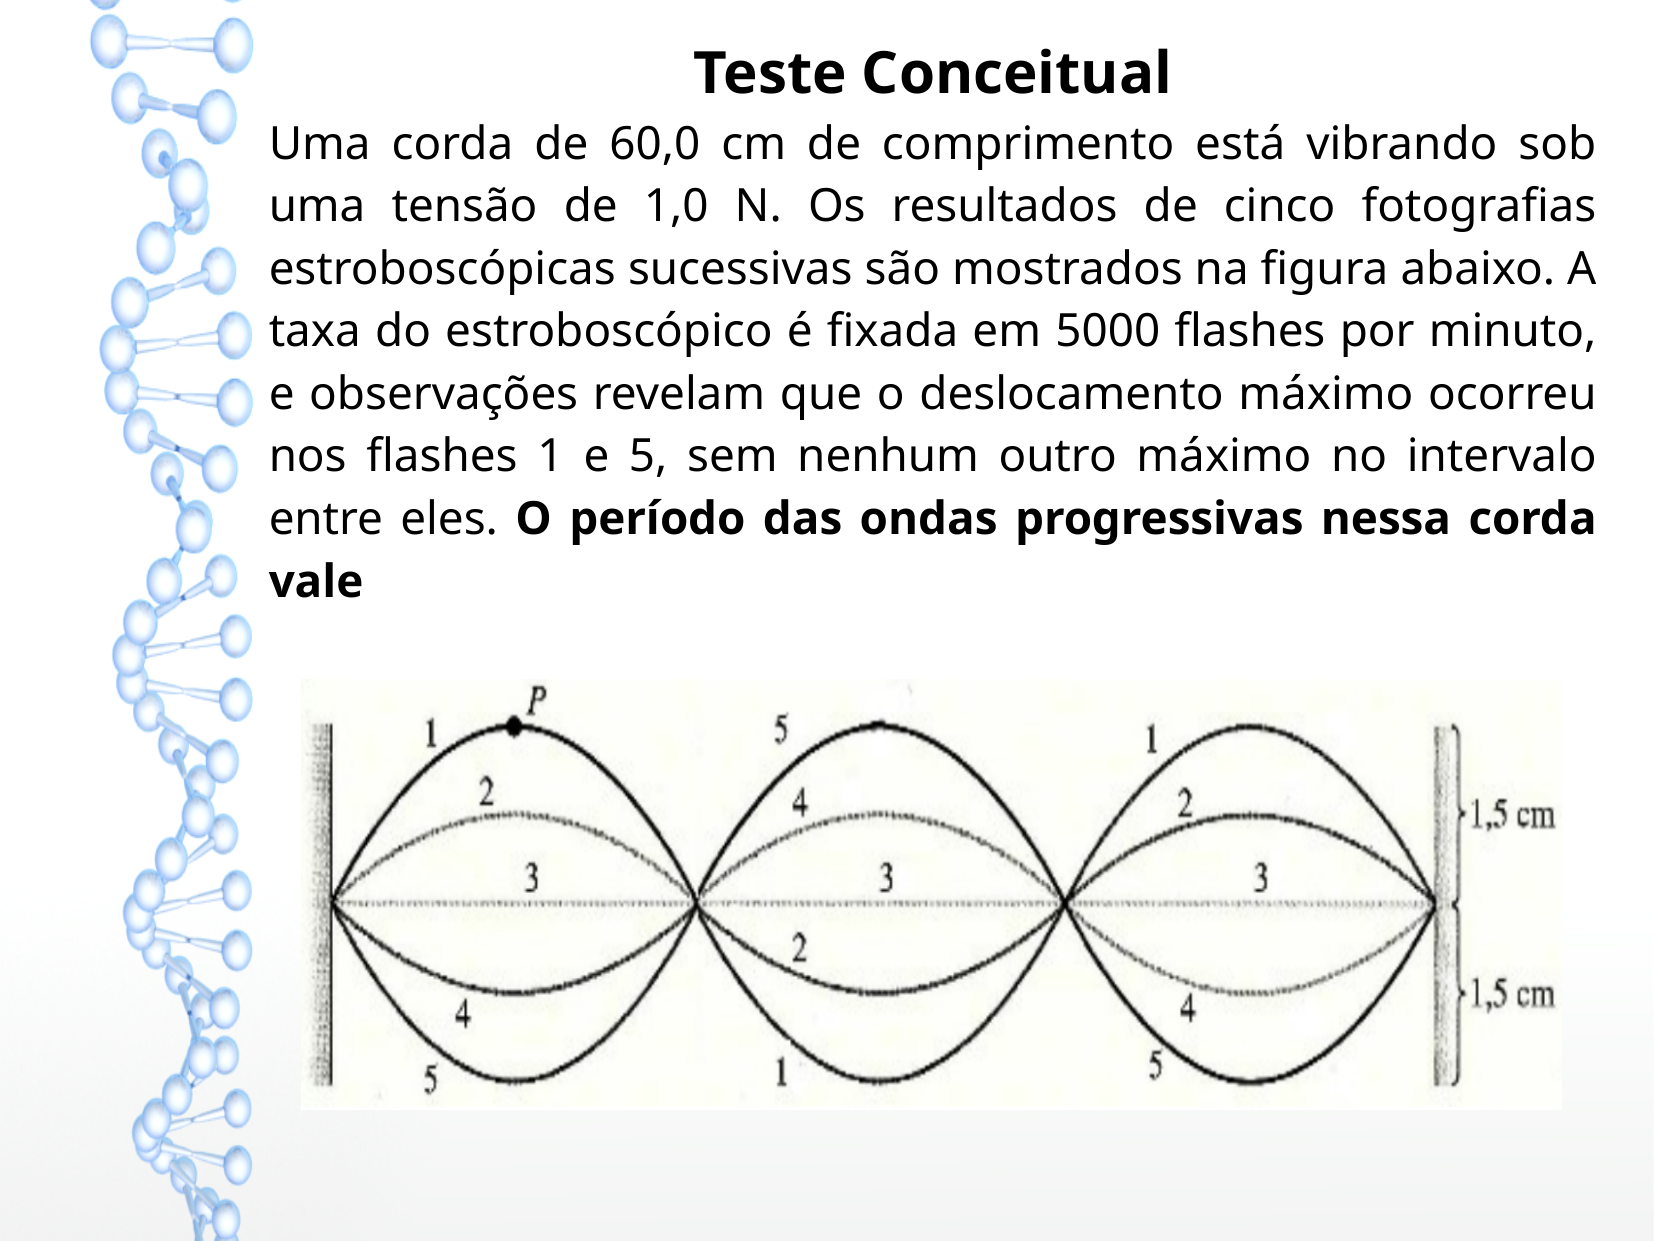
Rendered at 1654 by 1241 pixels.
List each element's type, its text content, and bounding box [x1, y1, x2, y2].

picture [0, 0, 1654, 1241]
text_box Teste Conceitual Uma corda de 60,0 cm de comprimento está vibrando sob uma tensão de 1,0 N. Os resultados de cinco fotografias estroboscópicas sucessivas são mostrados na figura abaixo. A taxa do estroboscópico é fixada em 5000 flashes por minuto, e observações revelam que o deslocamento máximo ocorreu nos flashes 1 e 5, sem nenhum outro máximo no intervalo entre eles. O período das ondas progressivas nessa corda vale A) 0,12s B) 0,96s C) 1,20s D) 60s [253, 23, 1613, 1117]
